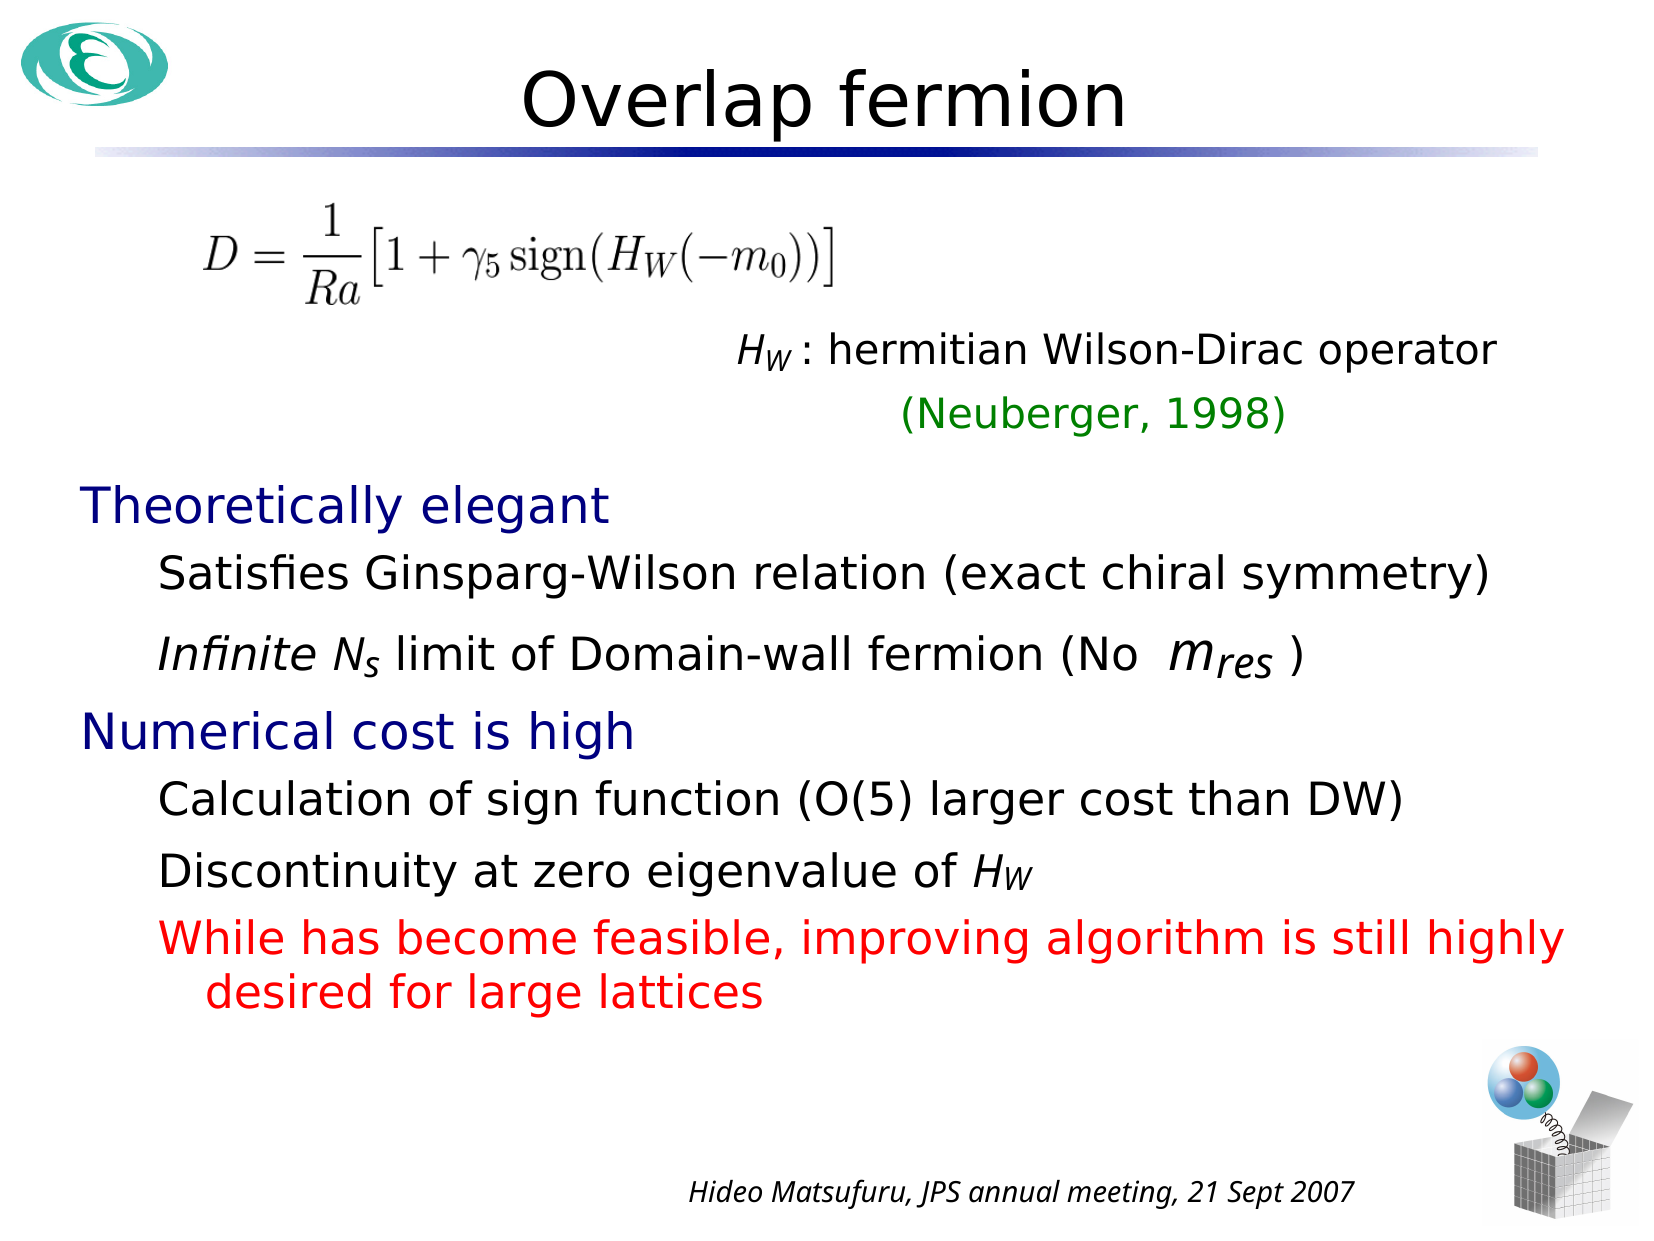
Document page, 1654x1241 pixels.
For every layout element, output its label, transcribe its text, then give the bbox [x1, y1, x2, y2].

list (Neuberger, 1998) [97, 382, 1601, 522]
picture [95, 147, 1538, 157]
text_box HW : hermitian Wilson-Dirac operator [736, 319, 1508, 378]
list Theoretically elegant Satisfies Ginsparg-Wilson relation (exact chiral symmetry) Infinite Ns limit of Domain-wall fermion (No mres ) Numerical cost is high Calculation of sign function (O(5) larger cost than DW) Discontinuity at zero eigenvalue of HW While has become feasible, improving algorithm is still highly desired for large lattices [63, 477, 1595, 1119]
picture [15, 14, 174, 114]
picture [1482, 1039, 1639, 1226]
title Overlap fermion [201, 47, 1450, 154]
picture [203, 202, 833, 305]
